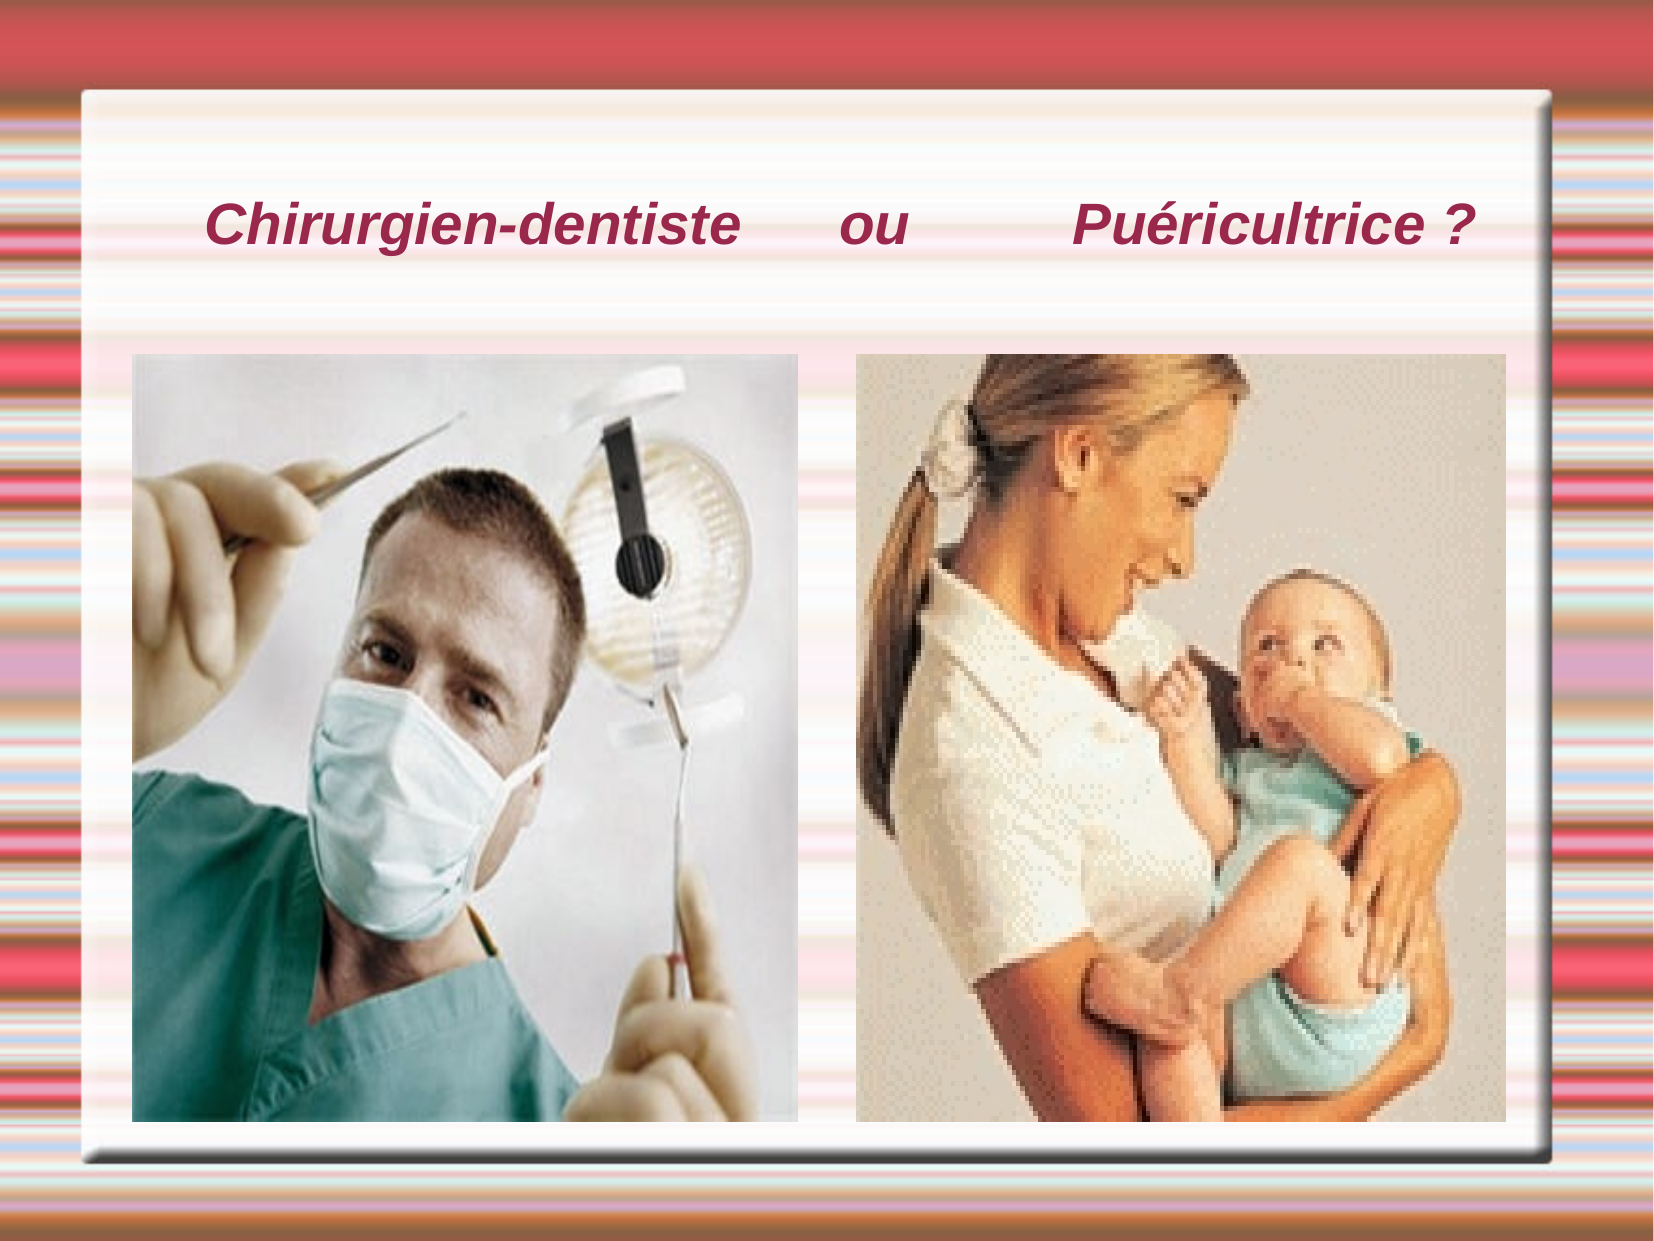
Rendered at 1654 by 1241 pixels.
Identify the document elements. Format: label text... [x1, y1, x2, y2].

picture [0, 0, 1654, 1241]
title Chirurgien-dentiste ou Puéricultrice ? [121, 114, 1534, 322]
